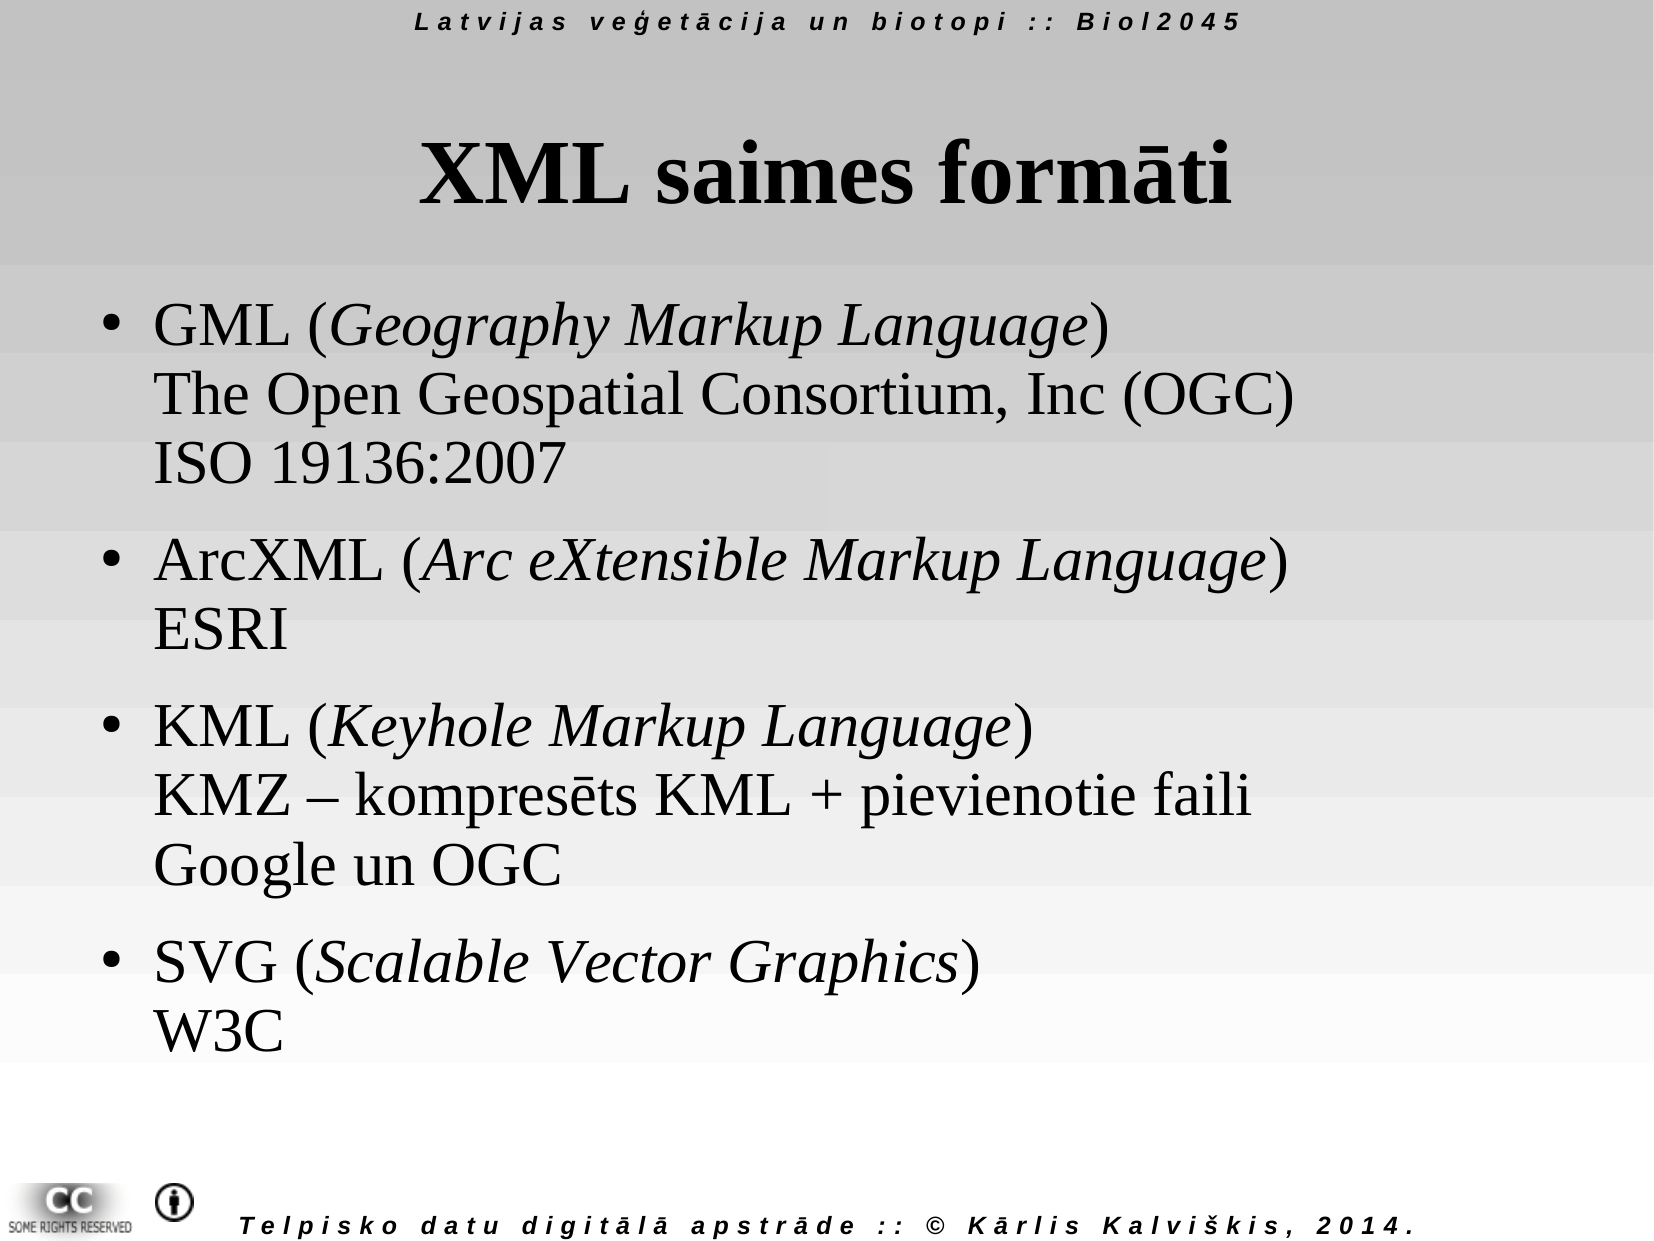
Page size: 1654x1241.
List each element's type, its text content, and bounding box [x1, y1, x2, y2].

picture [0, 0, 1654, 1241]
title XML saimes formāti [29, 49, 1625, 296]
list GML (Geography Markup Language) The Open Geospatial Consortium, Inc (OGC) ISO 19136:2007 ArcXML (Arc eXtensible Markup Language) ESRI KML (Keyhole Markup Language) KMZ – kompresēts KML + pievienotie faili Google un OGC SVG (Scalable Vector Graphics) W3C [82, 289, 1571, 1098]
